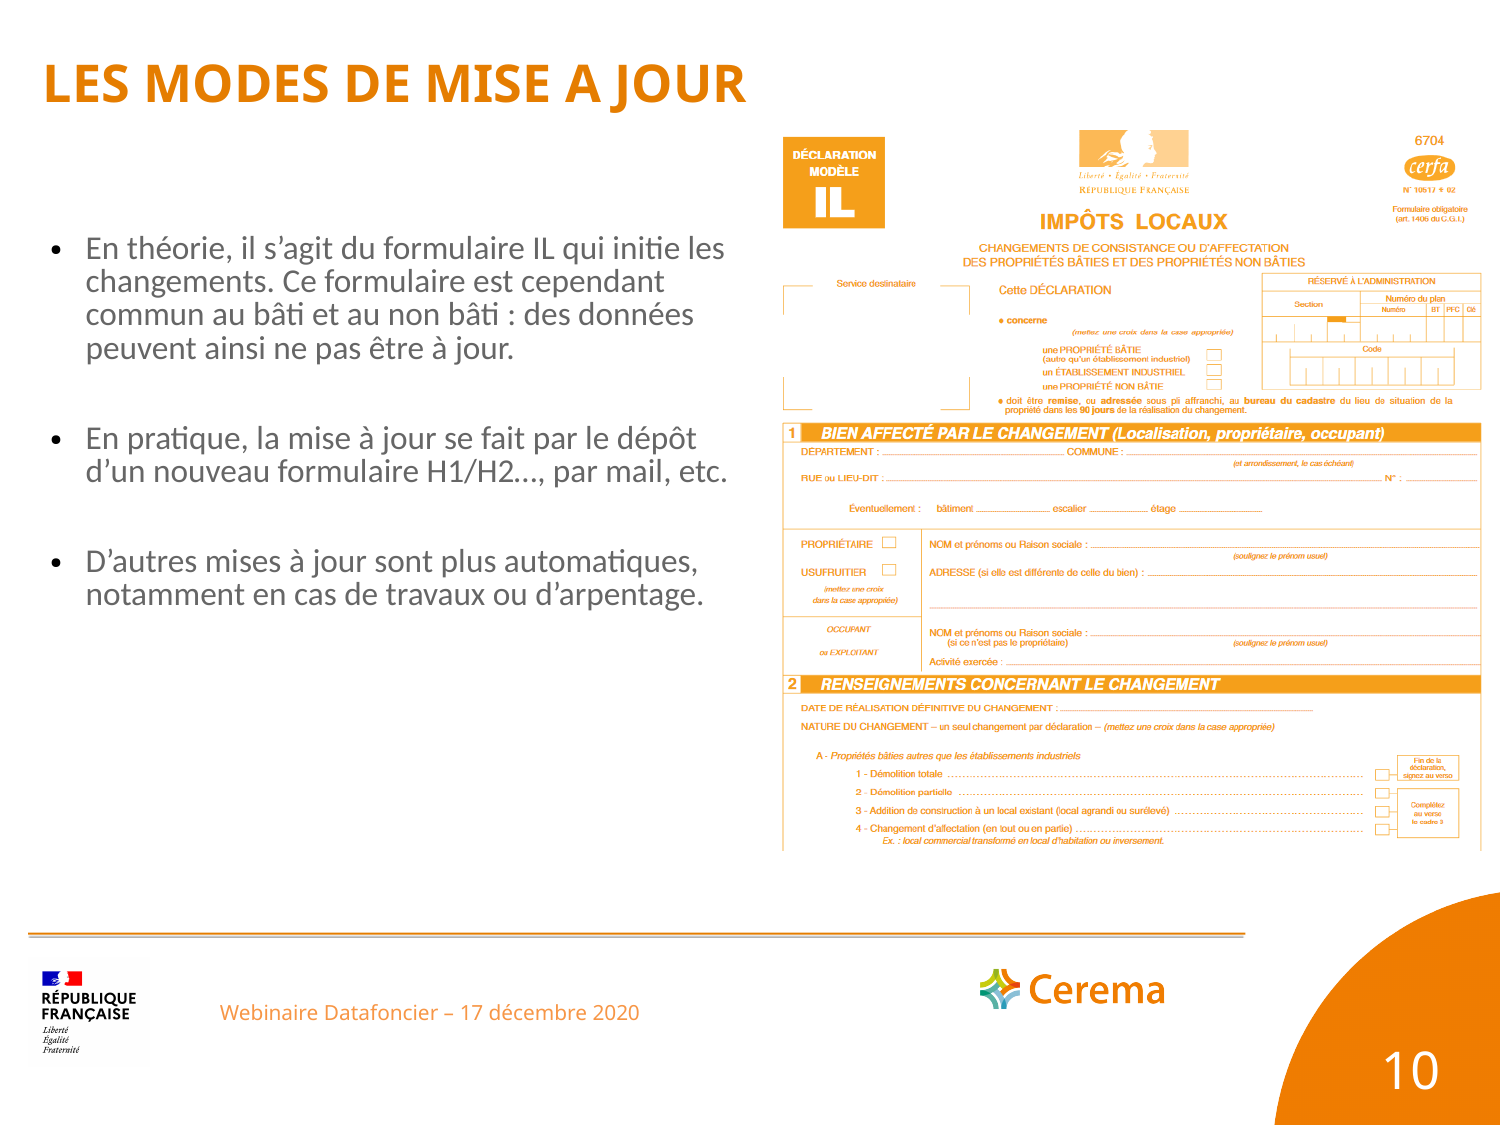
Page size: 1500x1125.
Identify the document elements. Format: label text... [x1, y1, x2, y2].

text_box <numéro> [1346, 1029, 1456, 1116]
text_box En théorie, il s’agit du formulaire IL qui initie les changements. Ce formulaire est cependant commun au bâti et au non bâti : des données peuvent ainsi ne pas être à jour. En pratique, la mise à jour se fait par le dépôt d’un nouveau formulaire H1/H2…, par mail, etc. D’autres mises à jour sont plus automatiques, notamment en cas de travaux ou d’arpentage. [35, 193, 756, 792]
picture [767, 130, 1499, 851]
text_box Les modes de mise a jour [28, 6, 1470, 158]
picture [960, 954, 1189, 1029]
picture [28, 957, 150, 1068]
picture [1272, 891, 1500, 1125]
text_box Webinaire Datafoncier – 17 décembre 2020 [212, 992, 787, 1032]
